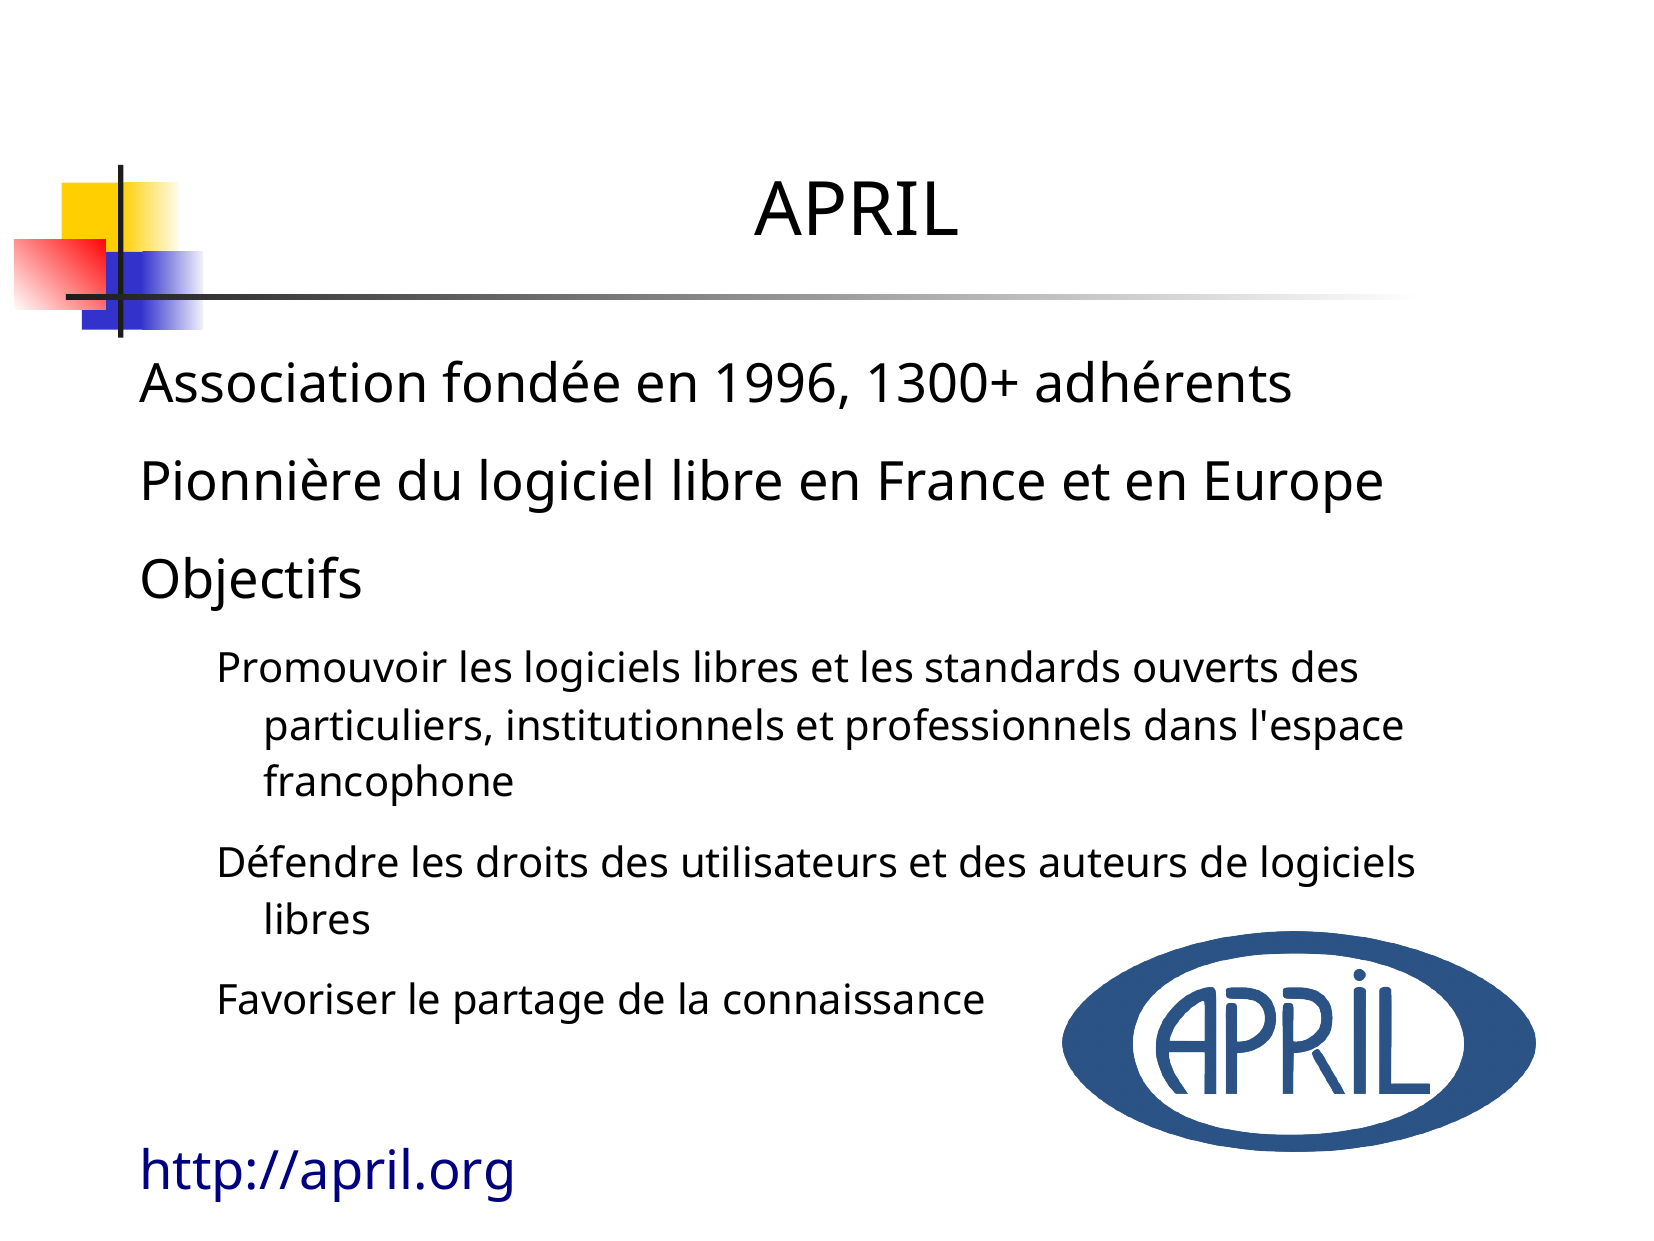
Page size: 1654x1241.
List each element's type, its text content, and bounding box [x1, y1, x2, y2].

list Association fondée en 1996, 1300+ adhérents Pionnière du logiciel libre en France et en Europe Objectifs Promouvoir les logiciels libres et les standards ouverts des particuliers, institutionnels et professionnels dans l'espace francophone Défendre les droits des utilisateurs et des auteurs de logiciels libres Favoriser le partage de la connaissance http://april.org [121, 344, 1534, 1127]
picture [1062, 931, 1536, 1152]
title APRIL [121, 102, 1534, 311]
